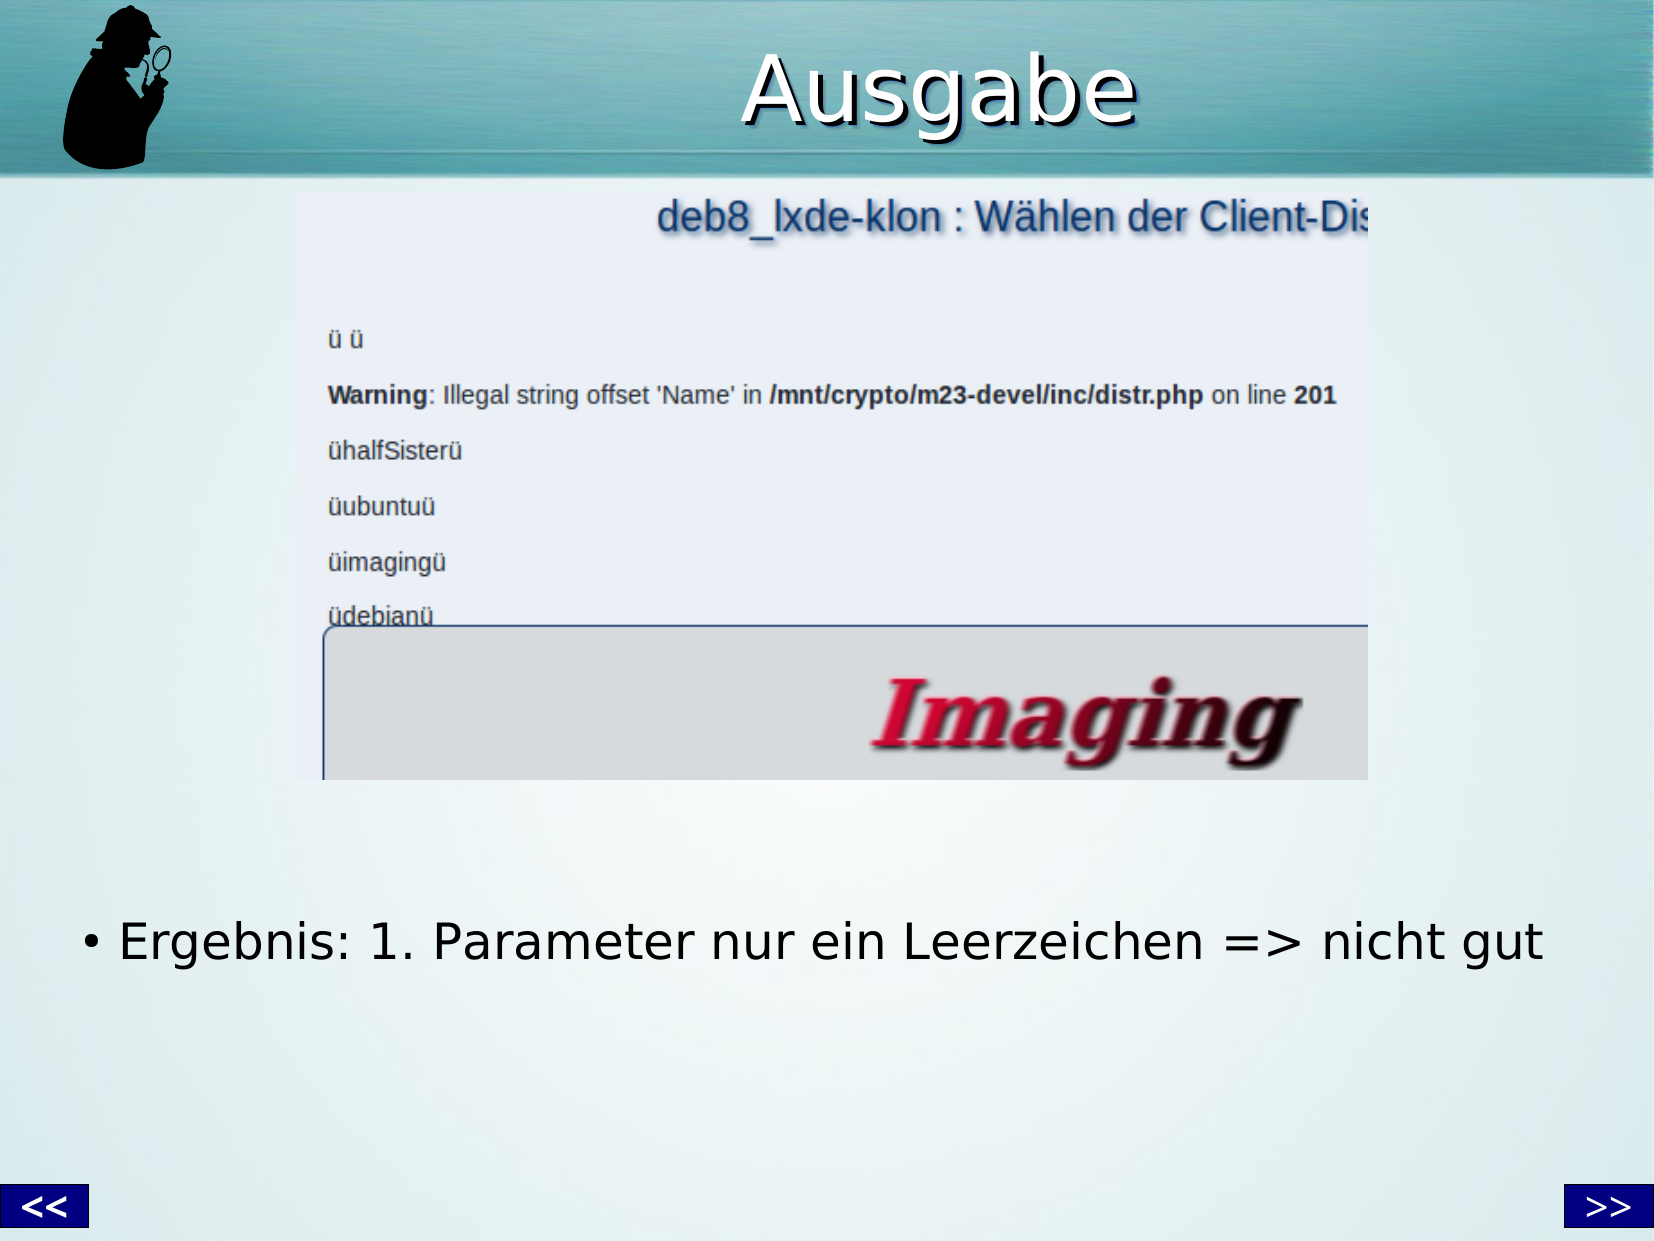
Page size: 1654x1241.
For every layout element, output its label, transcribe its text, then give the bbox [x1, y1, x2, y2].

title Ausgabe [224, 2, 1654, 178]
text_box Ergebnis: 1. Parameter nur ein Leerzeichen => nicht gut [47, 744, 1595, 1140]
picture [0, 0, 1654, 1241]
